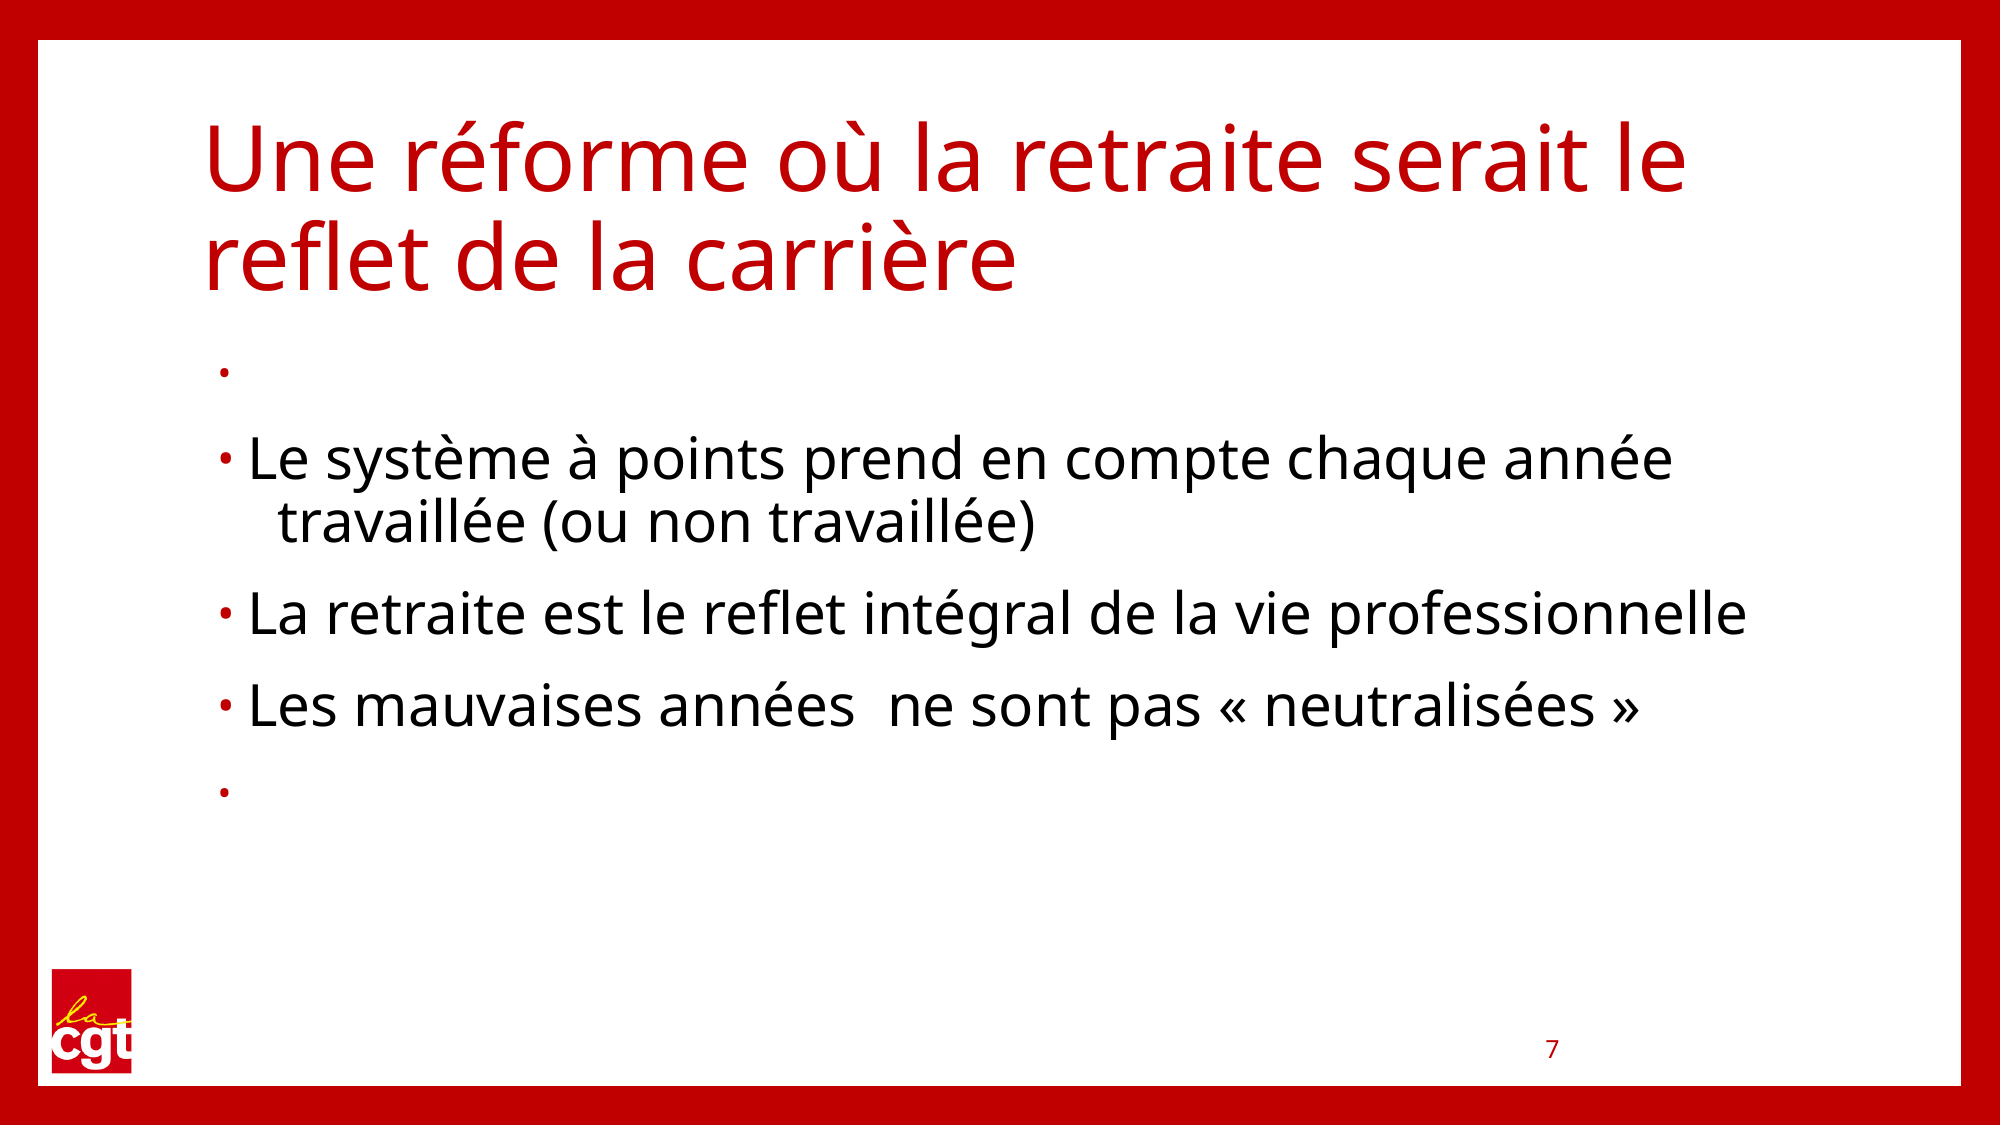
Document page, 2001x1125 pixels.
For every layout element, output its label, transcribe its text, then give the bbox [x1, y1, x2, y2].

text_box [1530, 1020, 1811, 1081]
list Le système à points prend en compte chaque année travaillée (ou non travaillée) La retraite est le reflet intégral de la vie professionnelle Les mauvaises années ne sont pas « neutralisées » [187, 337, 1808, 1000]
title Une réforme où la retraite serait le reflet de la carrière [187, 99, 1808, 323]
